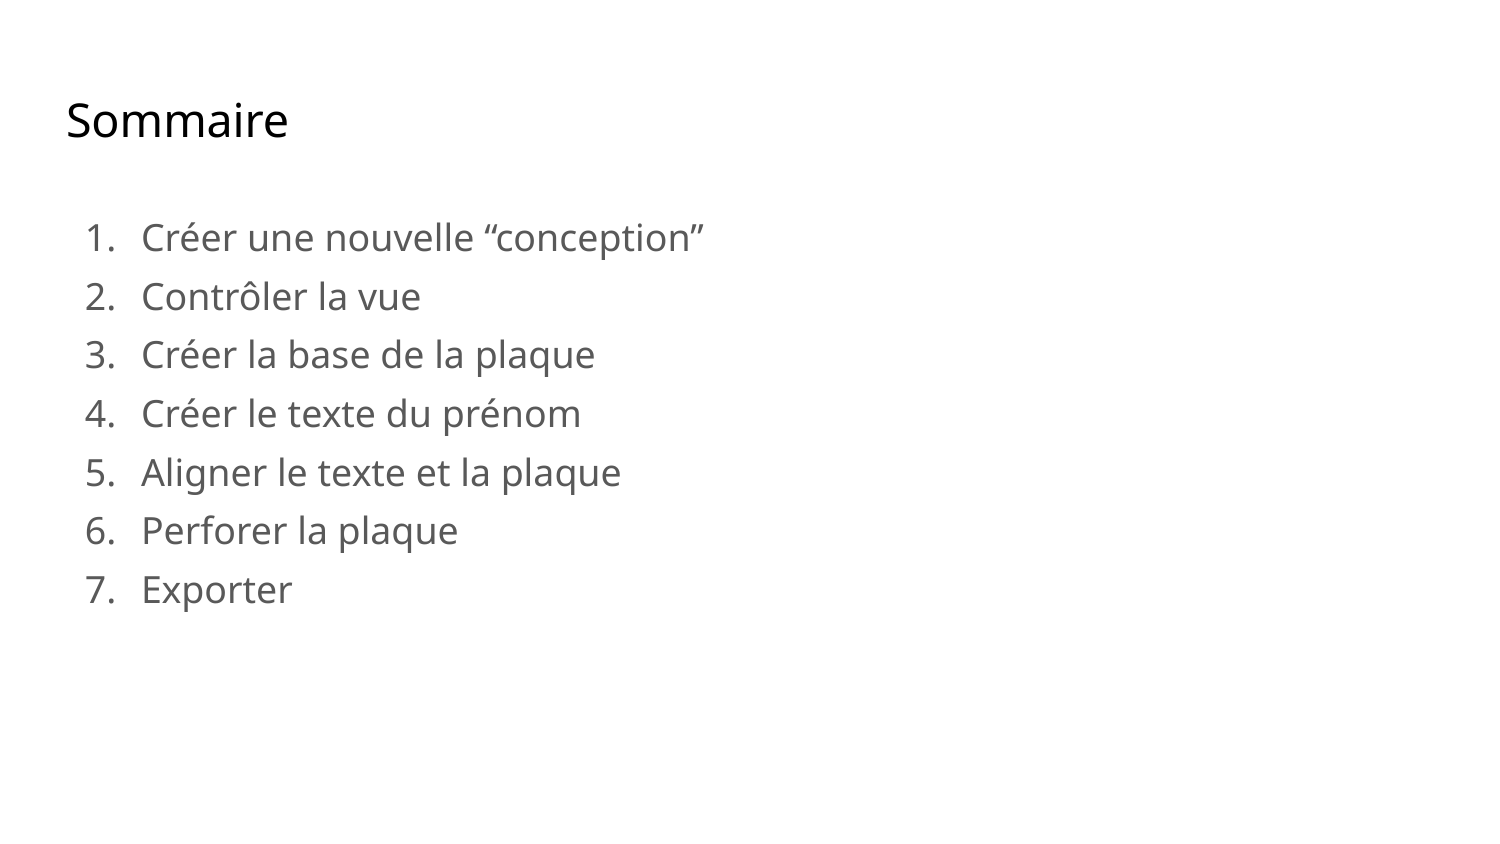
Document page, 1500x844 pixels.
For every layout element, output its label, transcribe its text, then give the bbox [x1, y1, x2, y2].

title Sommaire [51, 72, 1449, 167]
list Créer une nouvelle “conception” Contrôler la vue Créer la base de la plaque Créer le texte du prénom Aligner le texte et la plaque Perforer la plaque Exporter [51, 189, 1449, 750]
